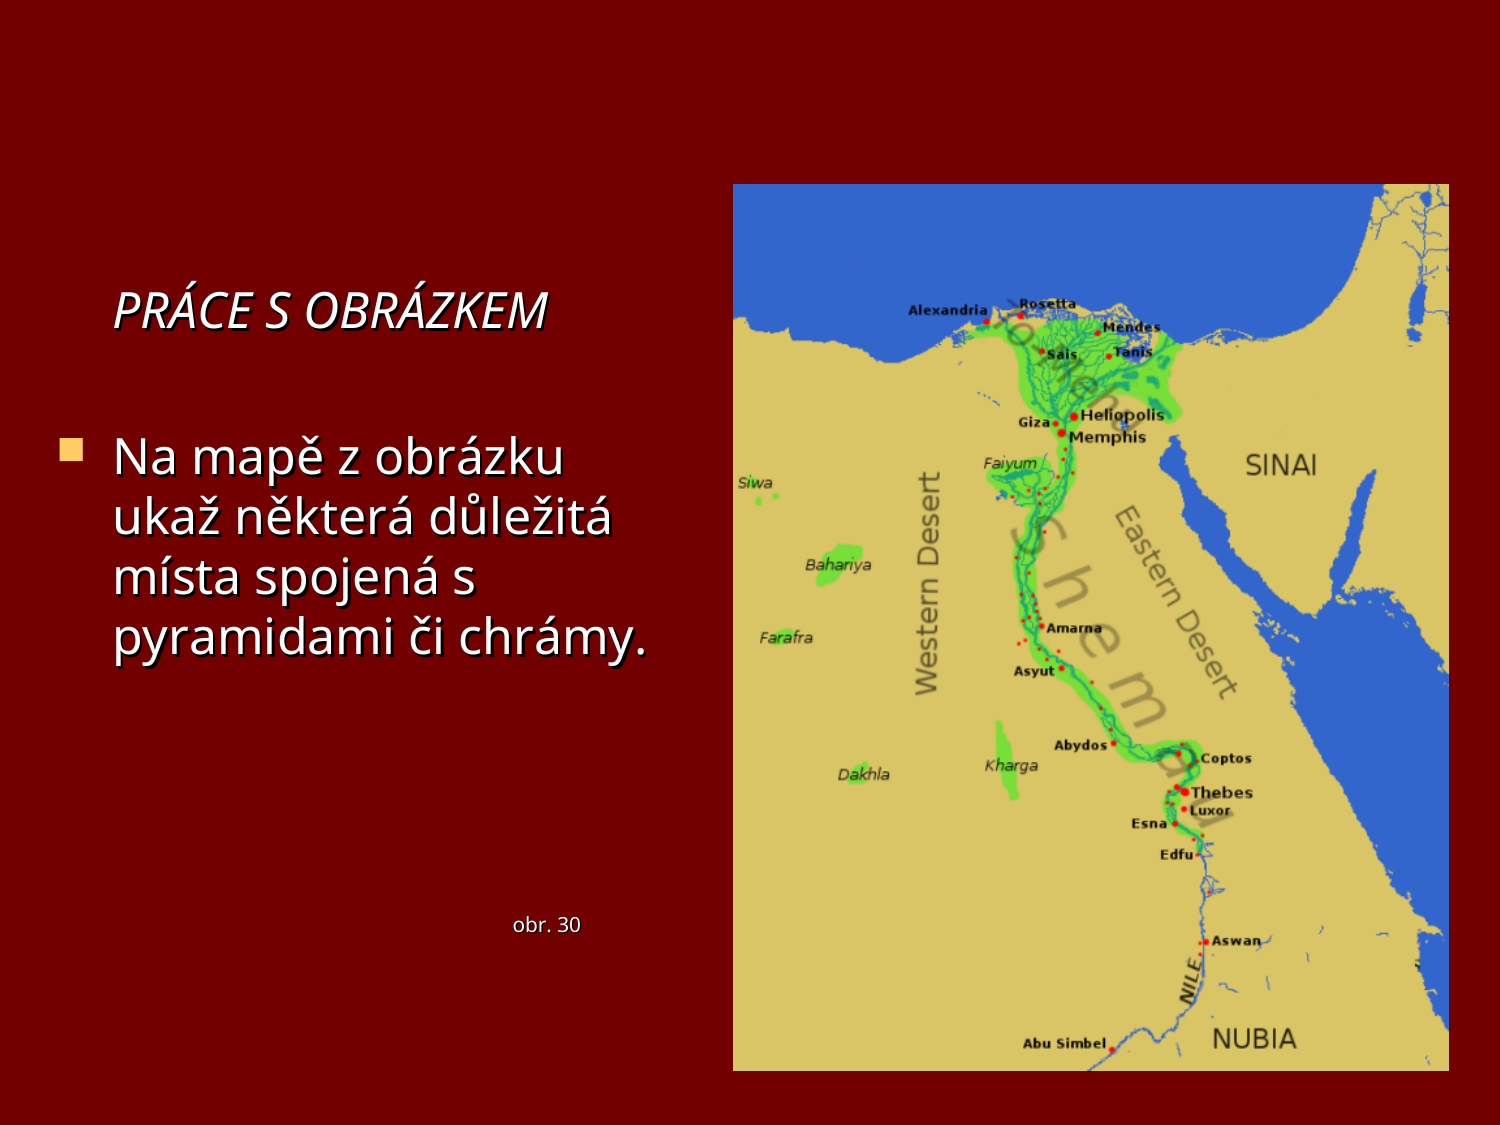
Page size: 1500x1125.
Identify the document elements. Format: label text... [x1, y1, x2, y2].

list PRÁCE S OBRÁZKEM Na mapě z obrázku ukaž některá důležitá místa spojená s pyramidami či chrámy. obr. 30 [41, 262, 680, 1089]
text_box [733, 184, 1449, 1071]
